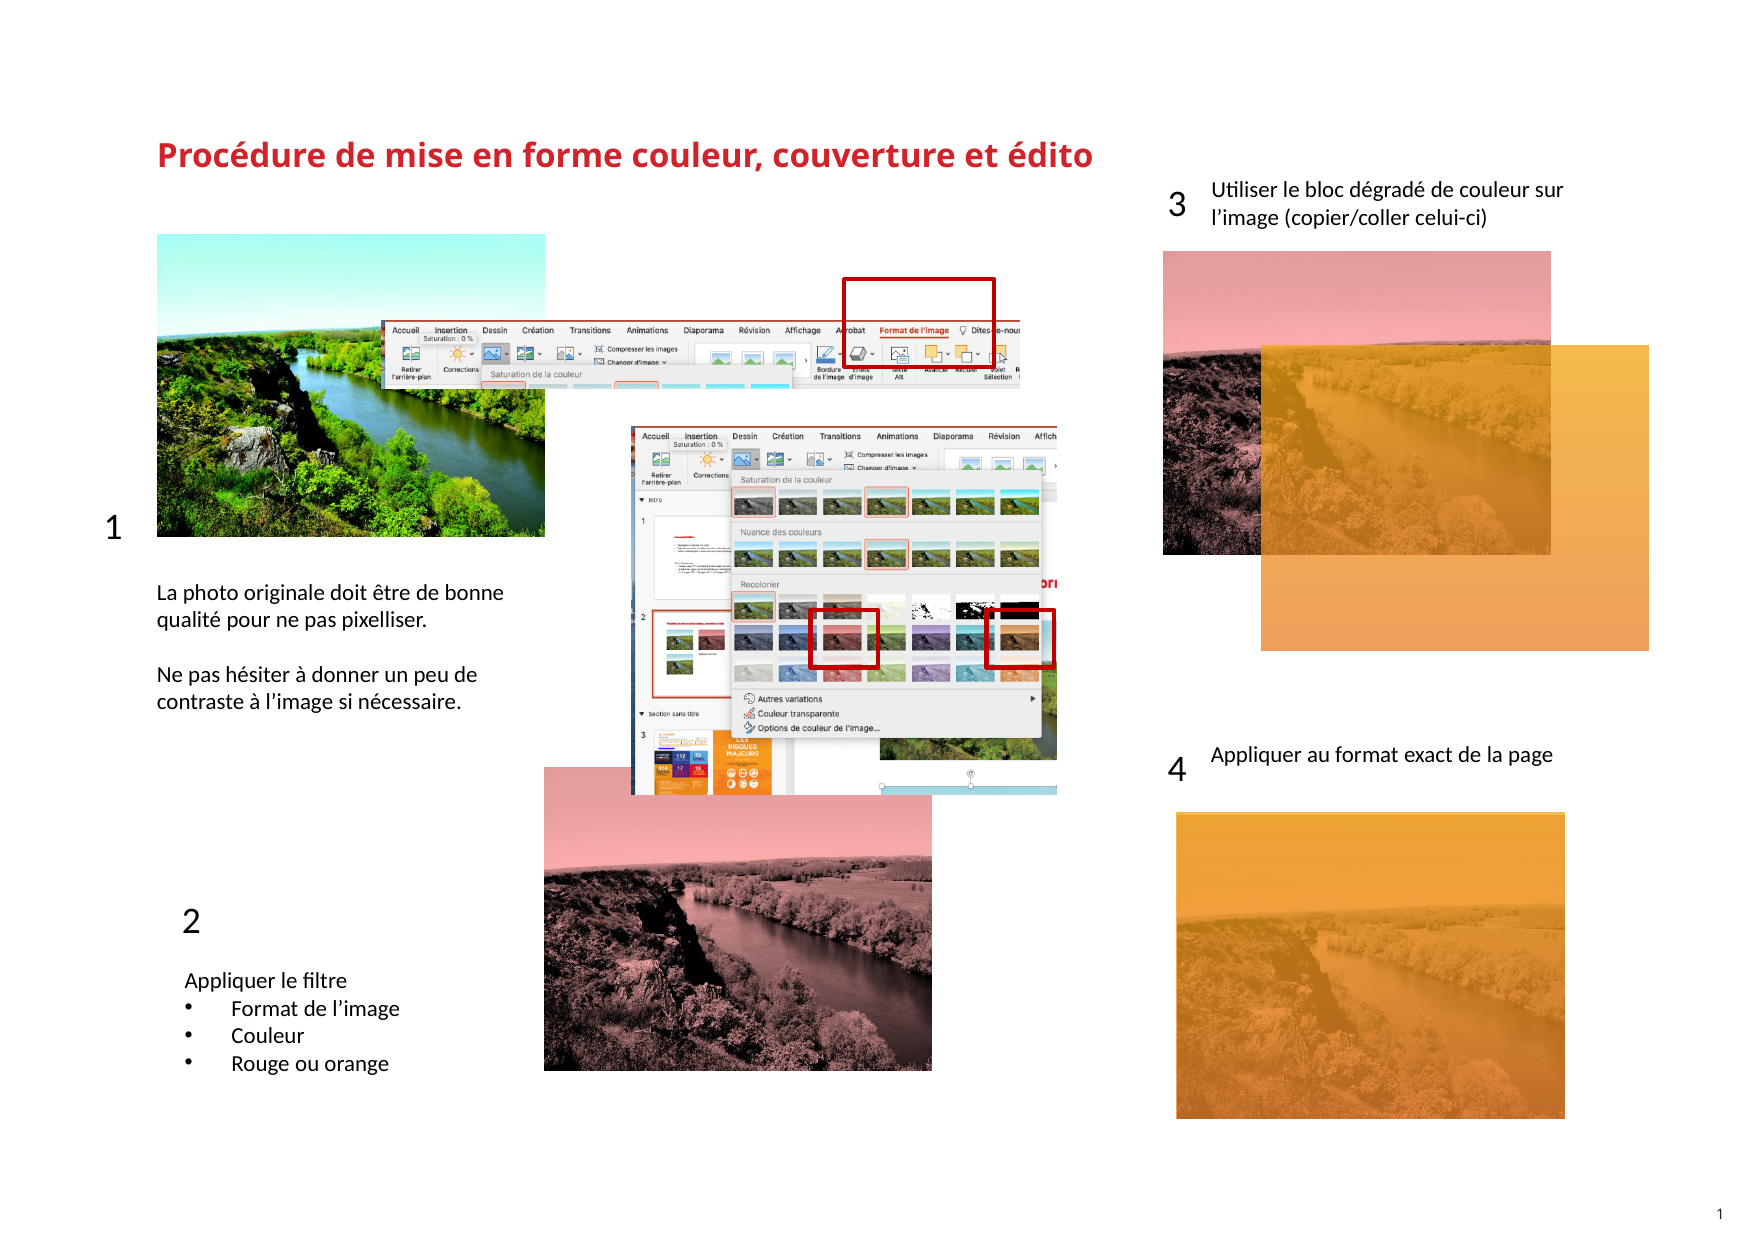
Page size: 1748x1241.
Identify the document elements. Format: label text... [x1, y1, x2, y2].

picture [544, 426, 1057, 1071]
slide_number <numéro> [1709, 1204, 1731, 1229]
text_box 2 [167, 888, 218, 949]
text_box 3 [1152, 171, 1203, 232]
text_box [1261, 345, 1649, 651]
text_box Appliquer au format exact de la page [1210, 739, 1612, 767]
picture [1163, 251, 1551, 555]
text_box Utiliser le bloc dégradé de couleur sur l’image (copier/coller celui-ci) [1211, 174, 1613, 230]
text_box 4 [1152, 736, 1203, 797]
text_box Appliquer le filtre Format de l’image Couleur Rouge ou orange [184, 965, 536, 1104]
text_box La photo originale doit être de bonne qualité pour ne pas pixelliser. Ne pas hésiter à donner un peu de contraste à l’image si nécessaire. [156, 577, 558, 715]
text_box 1 [88, 494, 139, 555]
picture [846, 320, 992, 365]
picture [157, 234, 1020, 538]
text_box [1176, 812, 1565, 1119]
title Procédure de mise en forme couleur, couverture et édito [156, 134, 1307, 215]
